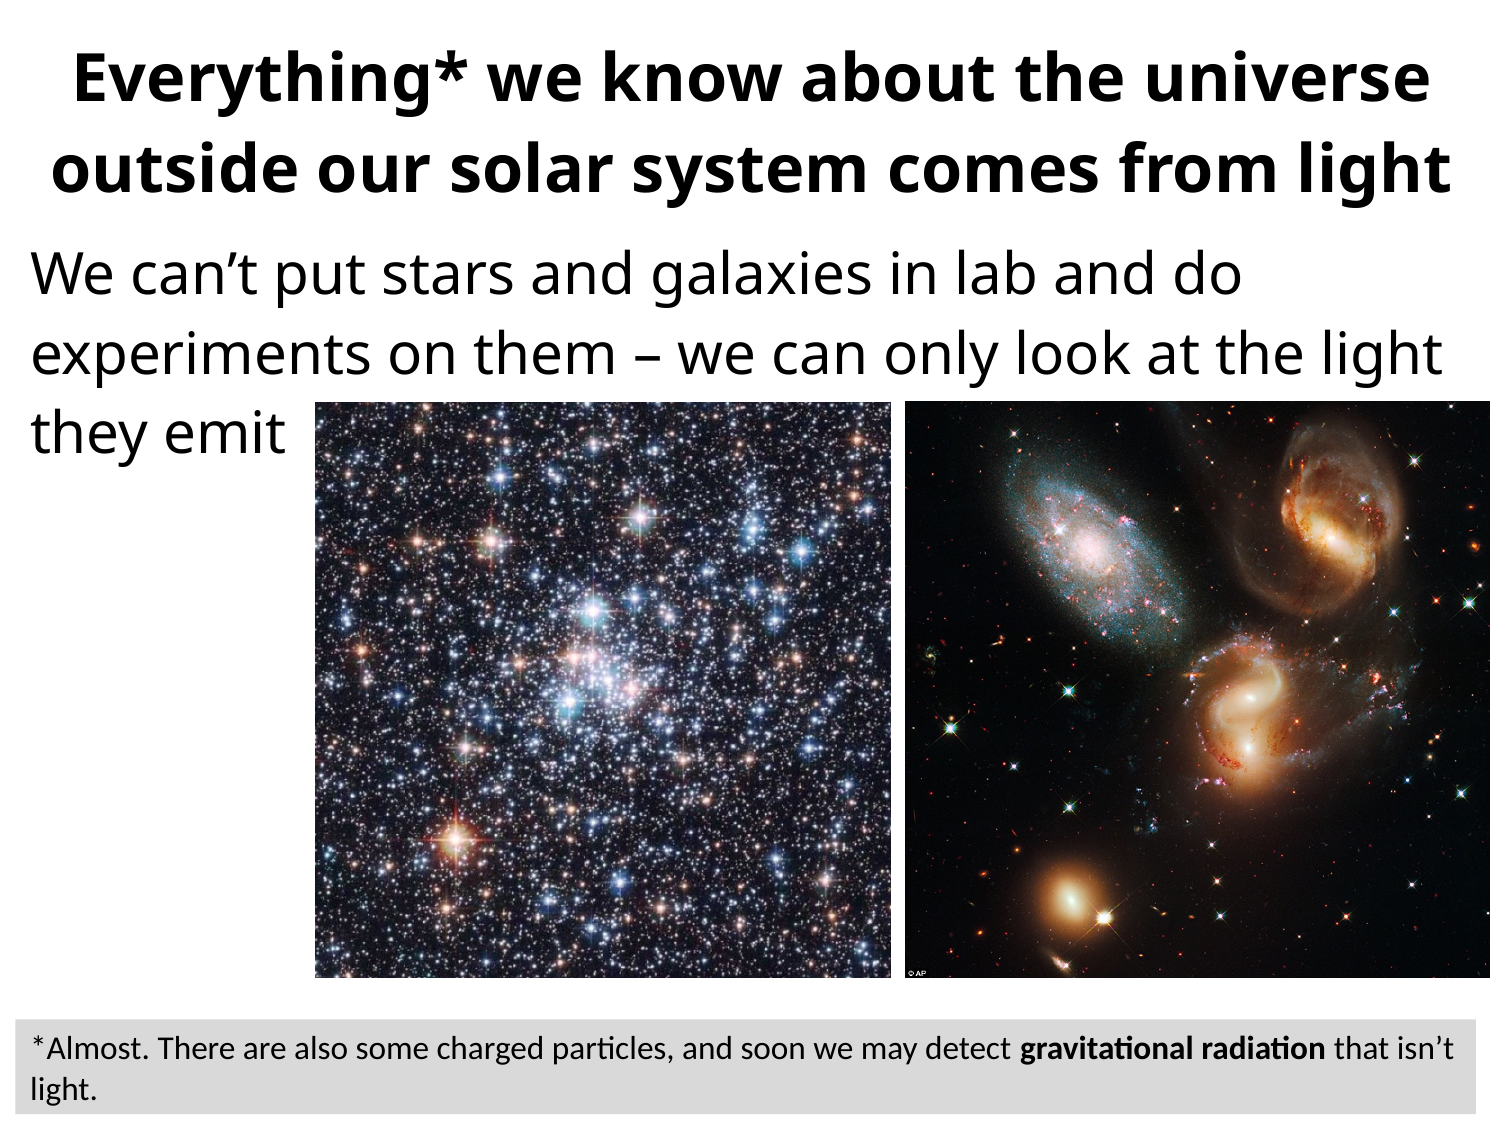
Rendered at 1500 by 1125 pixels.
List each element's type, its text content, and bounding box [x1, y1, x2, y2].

picture [905, 401, 1490, 978]
picture [315, 402, 891, 978]
title Everything* we know about the universe outside our solar system comes from light [33, 43, 1471, 199]
list We can’t put stars and galaxies in lab and do experiments on them – we can only look at the light they emit [30, 232, 1471, 1019]
text_box *Almost. There are also some charged particles, and soon we may detect gravitational radiation that isn’t light. [15, 1019, 1476, 1115]
